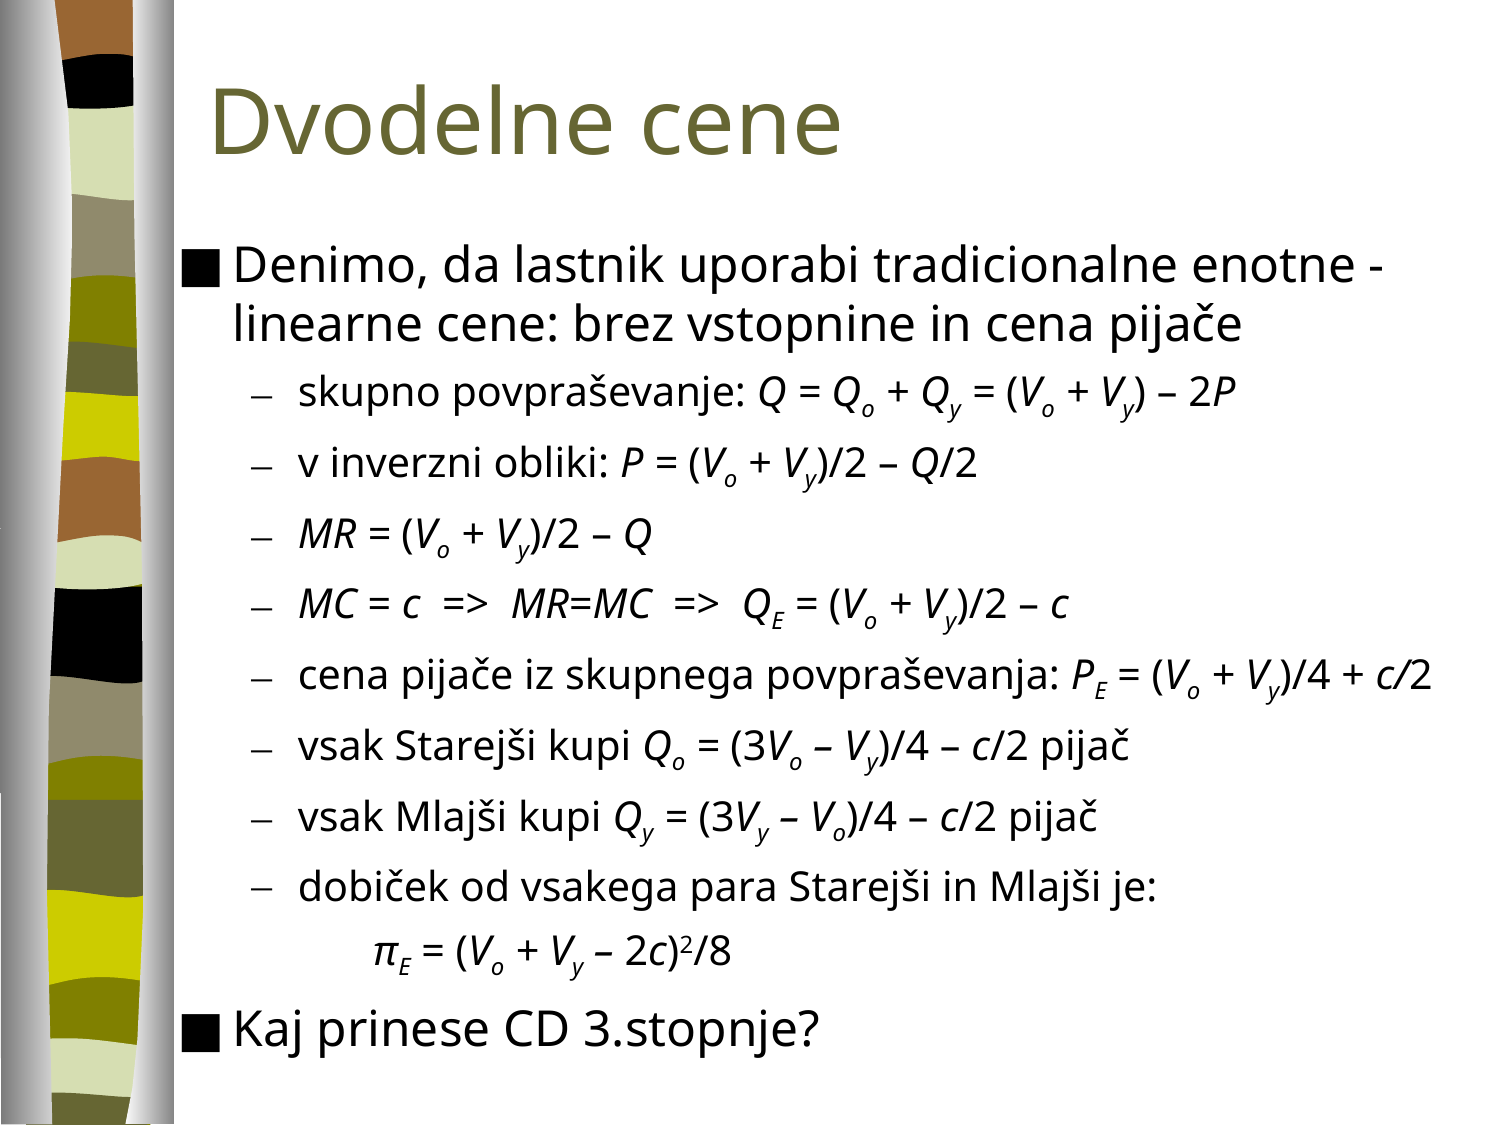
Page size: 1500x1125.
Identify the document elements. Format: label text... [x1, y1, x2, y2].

list Denimo, da lastnik uporabi tradicionalne enotne - linearne cene: brez vstopnine in cena pijače skupno povpraševanje: Q = Qo + Qy = (Vo + Vy) – 2P v inverzni obliki: P = (Vo + Vy)/2 – Q/2 MR = (Vo + Vy)/2 – Q MC = c => MR=MC => QE = (Vo + Vy)/2 – c cena pijače iz skupnega povpraševanja: PE = (Vo + Vy)/4 + c/2 vsak Starejši kupi Qo = (3Vo – Vy)/4 – c/2 pijač vsak Mlajši kupi Qy = (3Vy – Vo)/4 – c/2 pijač dobiček od vsakega para Starejši in Mlajši je: πE = (Vo + Vy – 2c)2/8 Kaj prinese CD 3.stopnje? [162, 224, 1500, 1073]
title Dvodelne cene [192, 0, 1468, 236]
